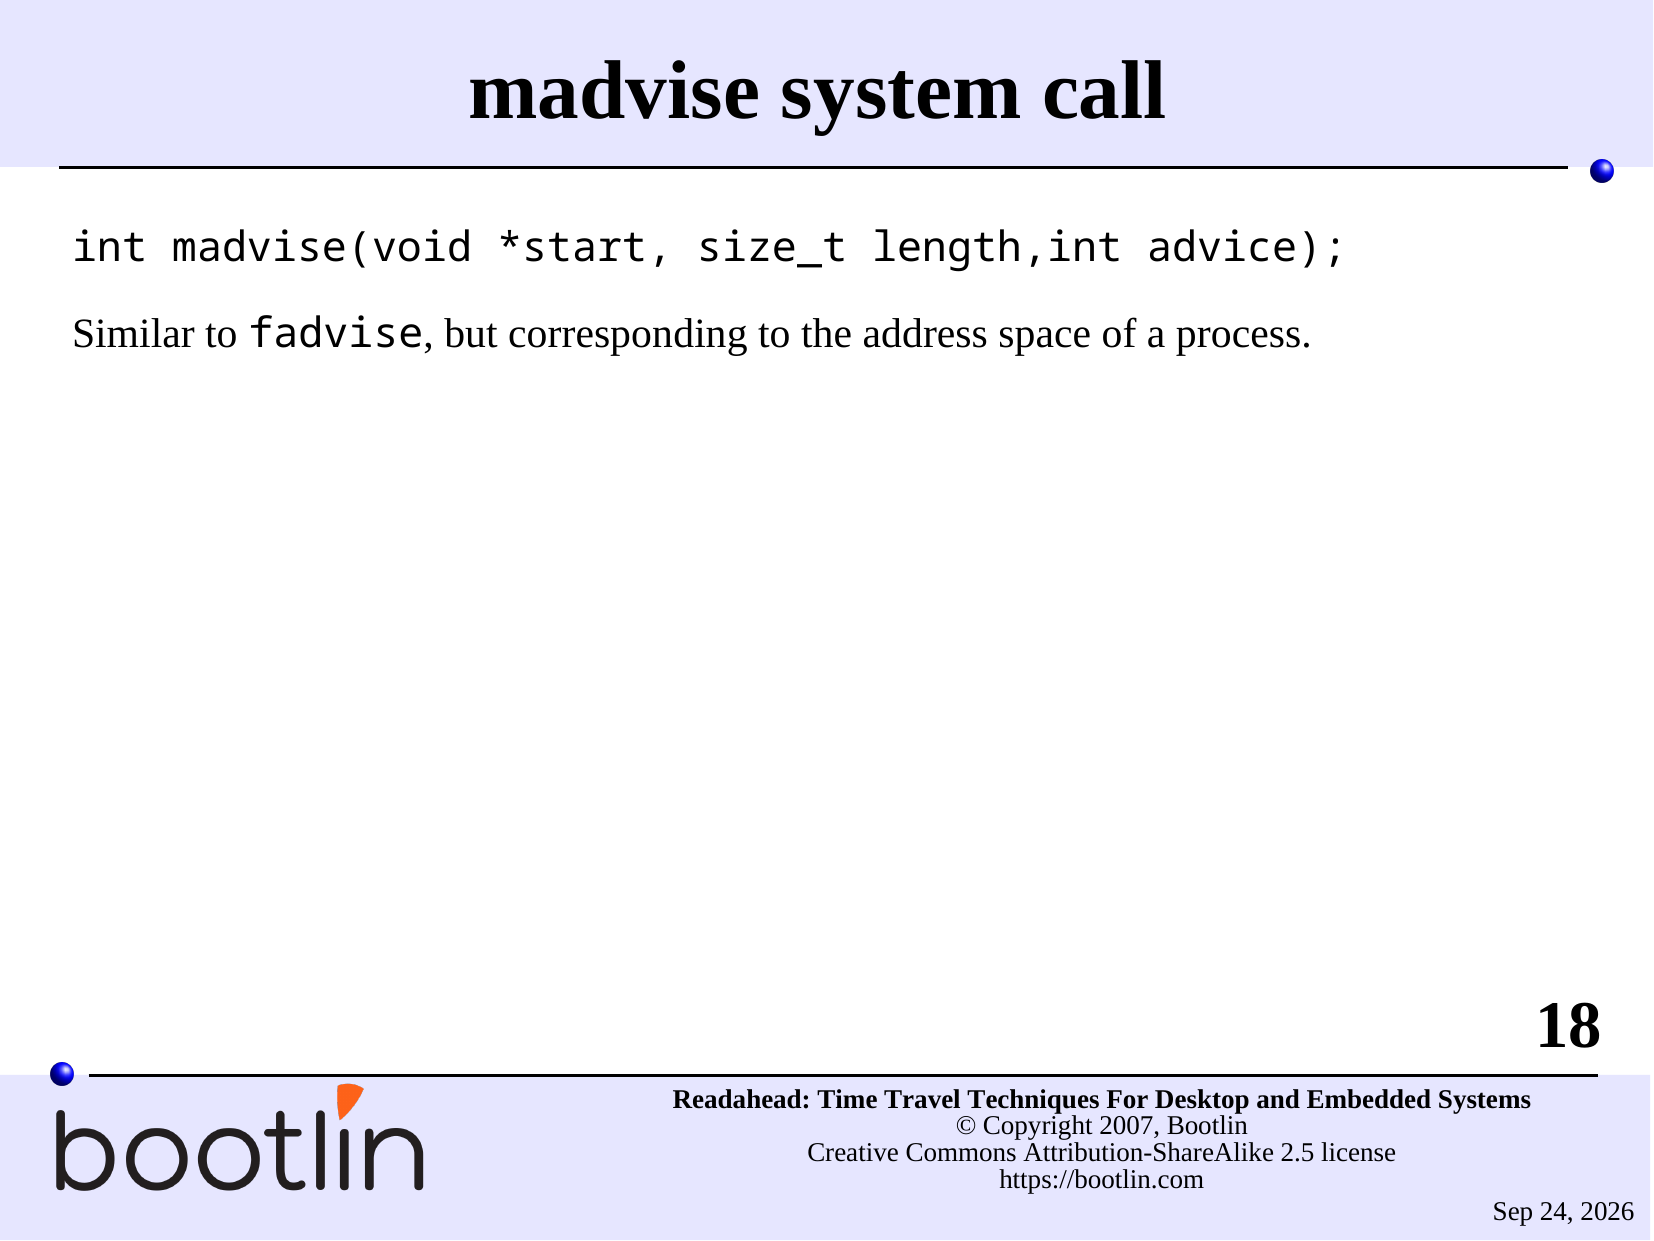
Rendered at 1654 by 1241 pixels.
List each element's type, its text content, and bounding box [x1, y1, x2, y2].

title madvise system call [33, 29, 1604, 153]
list int madvise(void *start, size_t length,int advice); Similar to fadvise, but corresponding to the address space of a process. [54, 216, 1574, 1066]
picture [17, 1060, 462, 1230]
